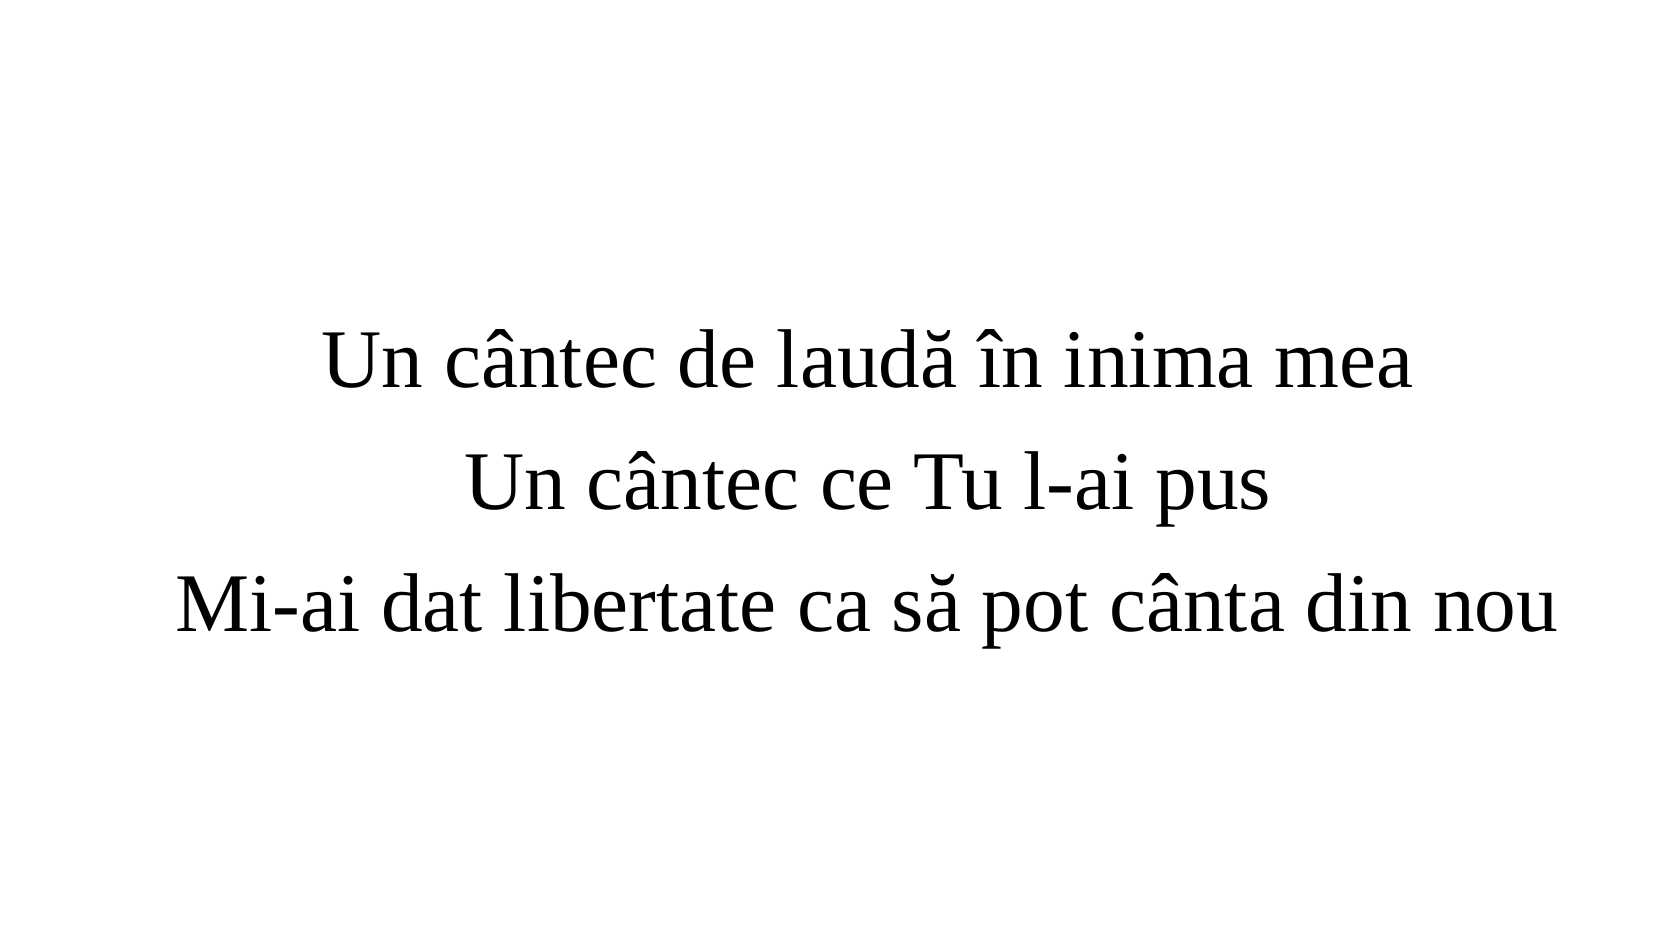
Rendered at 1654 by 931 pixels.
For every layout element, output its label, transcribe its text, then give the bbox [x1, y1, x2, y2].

subtitle Un cântec de laudă în inima mea Un cântec ce Tu l-ai pus Mi-ai dat libertate ca să pot cânta din nou [153, 301, 1583, 651]
